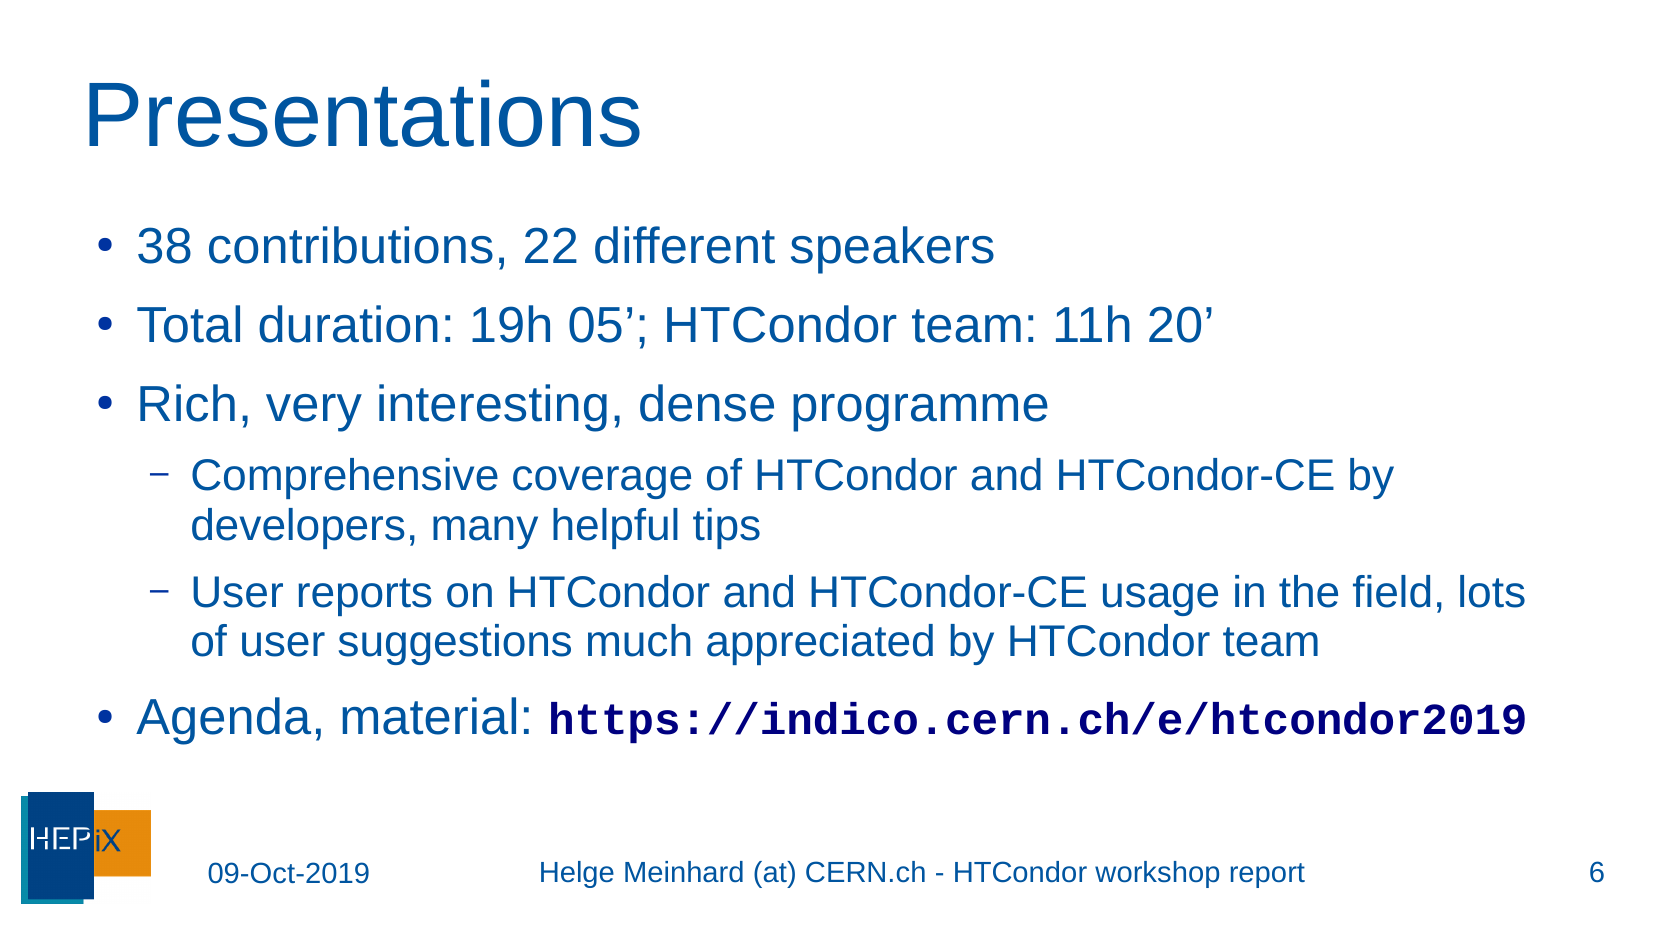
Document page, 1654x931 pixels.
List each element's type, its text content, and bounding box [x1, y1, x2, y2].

list 38 contributions, 22 different speakers Total duration: 19h 05’; HTCondor team: 11h 20’ Rich, very interesting, dense programme Comprehensive coverage of HTCondor and HTCondor-CE by developers, many helpful tips User reports on HTCondor and HTCondor-CE usage in the field, lots of user suggestions much appreciated by HTCondor team Agenda, material: https://indico.cern.ch/e/htcondor2019 [82, 217, 1571, 757]
title Presentations [82, 37, 1571, 193]
picture [21, 792, 151, 904]
